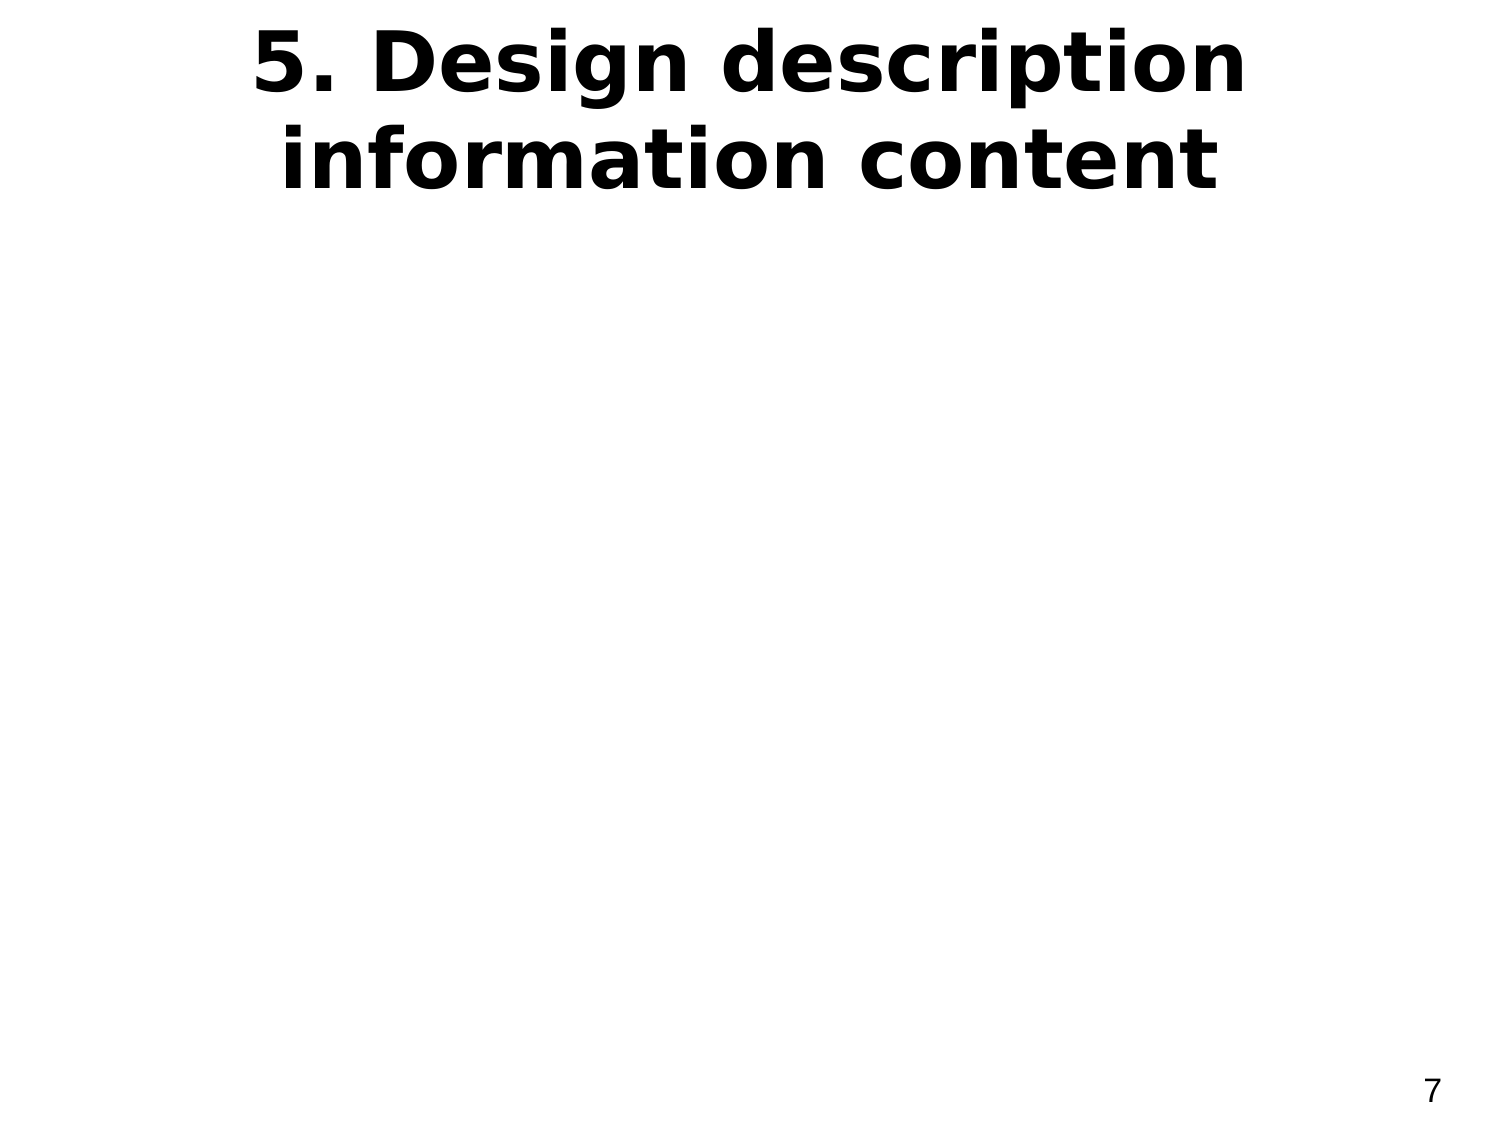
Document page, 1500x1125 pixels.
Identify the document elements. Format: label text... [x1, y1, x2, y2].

title 5. Design description information content [75, 13, 1425, 208]
